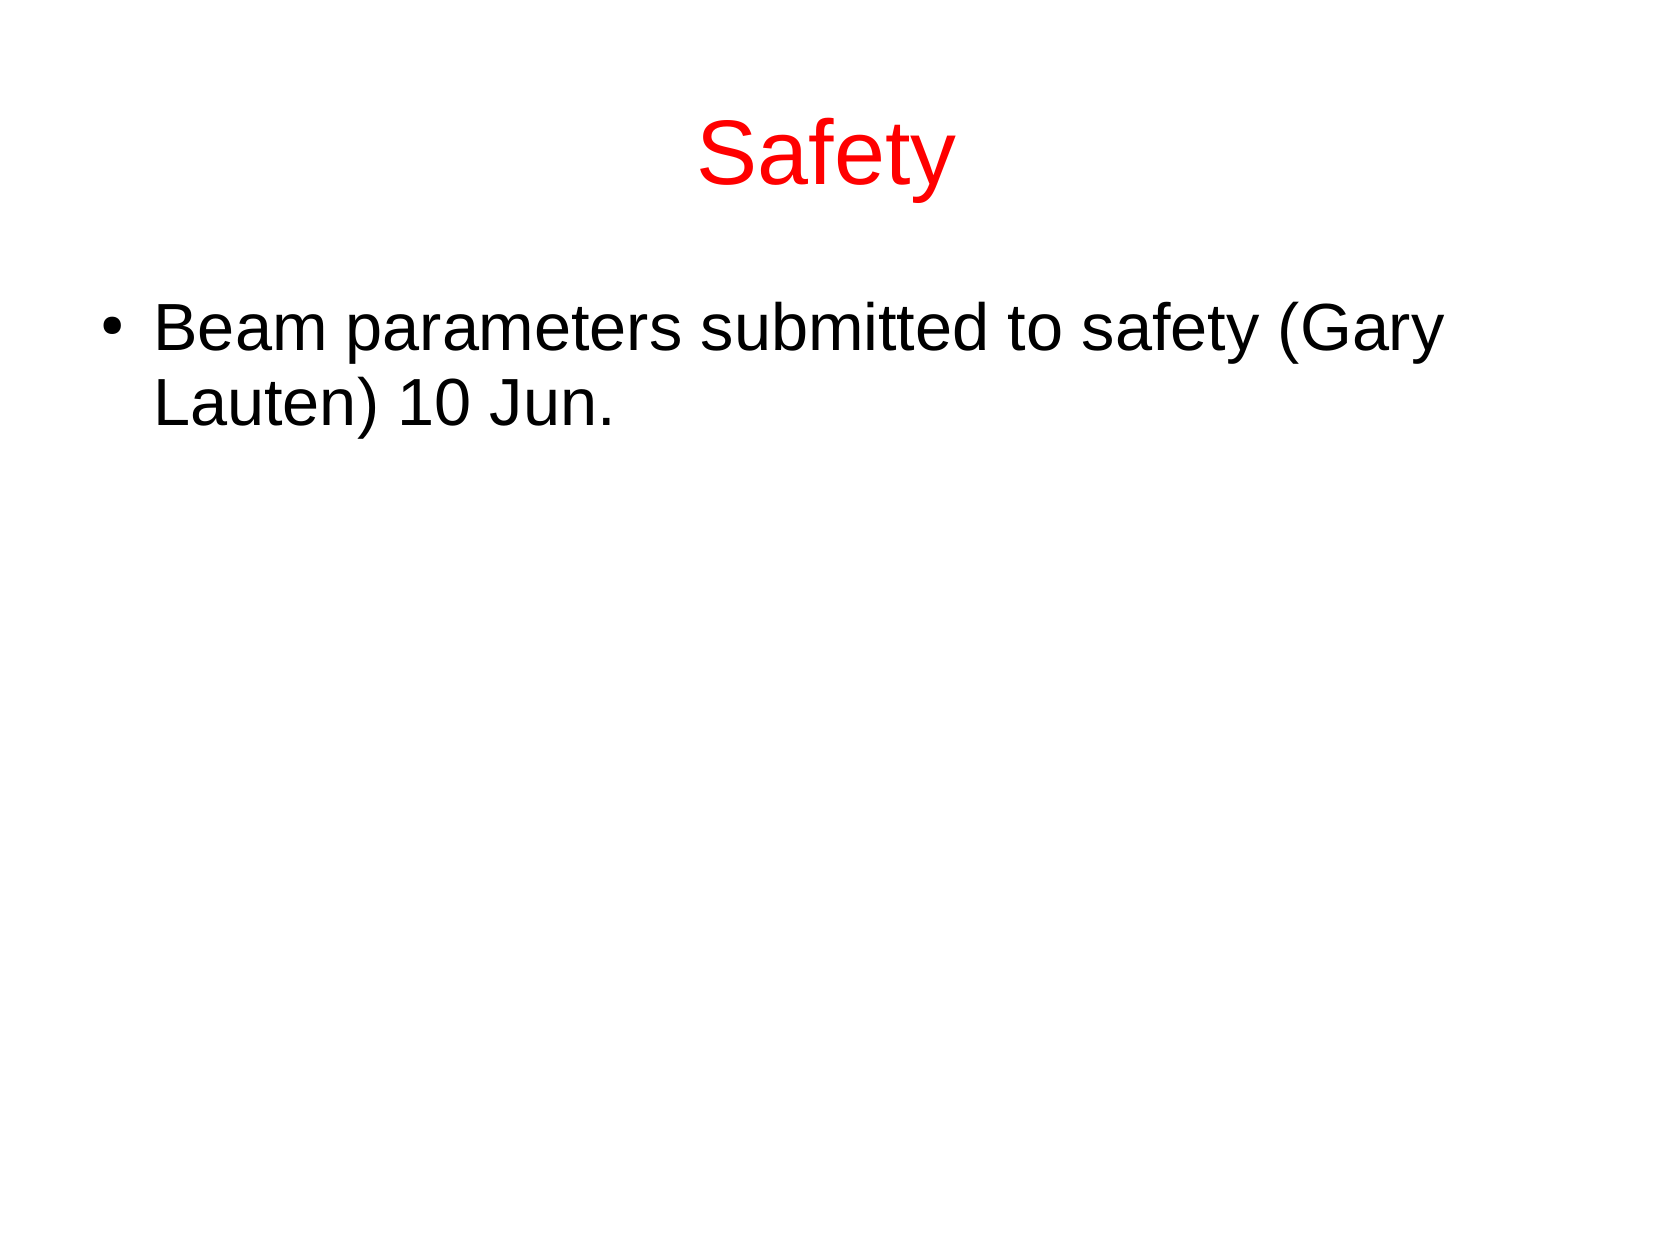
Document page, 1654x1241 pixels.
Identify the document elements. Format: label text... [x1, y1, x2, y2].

list Beam parameters submitted to safety (Gary Lauten) 10 Jun. [82, 290, 1571, 1094]
title Safety [82, 56, 1571, 250]
